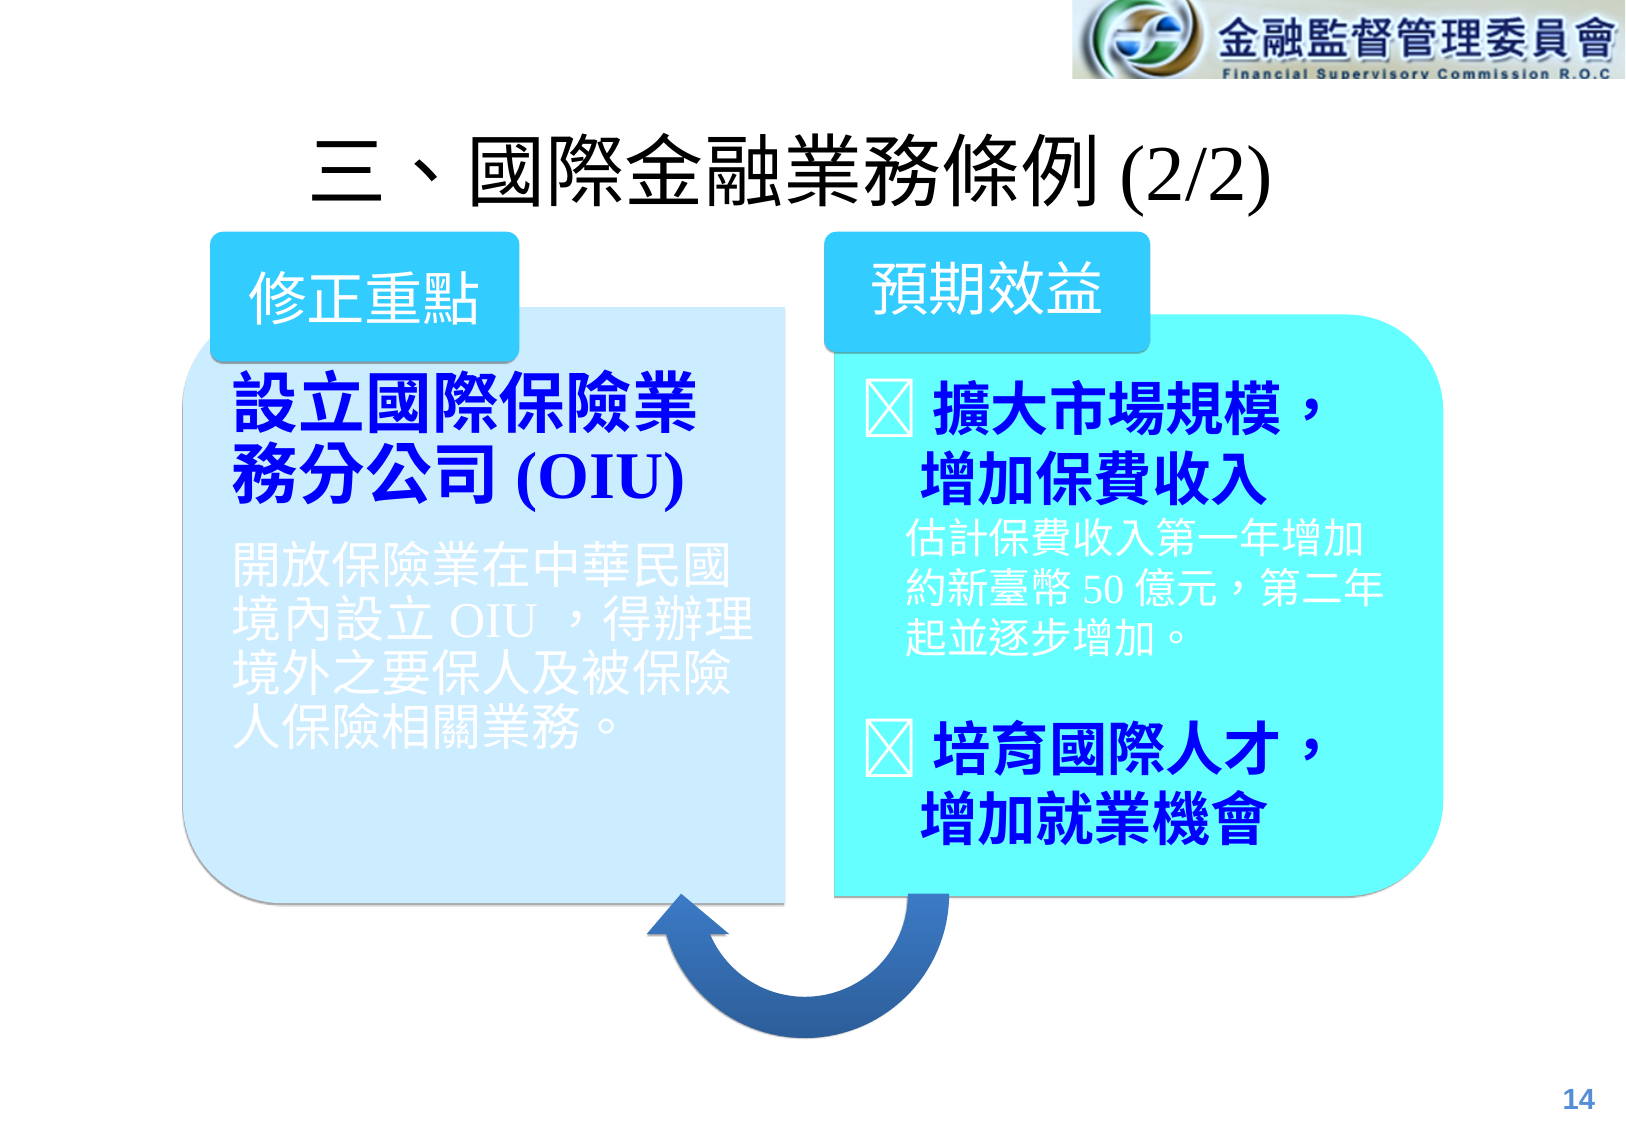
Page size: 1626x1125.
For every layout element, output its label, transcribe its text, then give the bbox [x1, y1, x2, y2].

text_box 設立國際保險業務分公司(OIU) 開放保險業在中華民國境內設立OIU，得辦理境外之要保人及被保險人保險相關業務。 [182, 307, 786, 904]
text_box [646, 893, 950, 1039]
text_box 擴大市場規模，增加保費收入 估計保費收入第一年增加約新臺幣50億元，第二年起並逐步增加。 培育國際人才，增加就業機會 [834, 314, 1444, 897]
text_box [824, 231, 1151, 352]
text_box 預期效益 [828, 235, 1147, 348]
text_box 14 [1533, 1071, 1625, 1125]
text_box 三、國際金融業務條例(2/2) [293, 114, 1332, 224]
text_box [210, 231, 520, 362]
text_box 修正重點 [214, 236, 516, 358]
